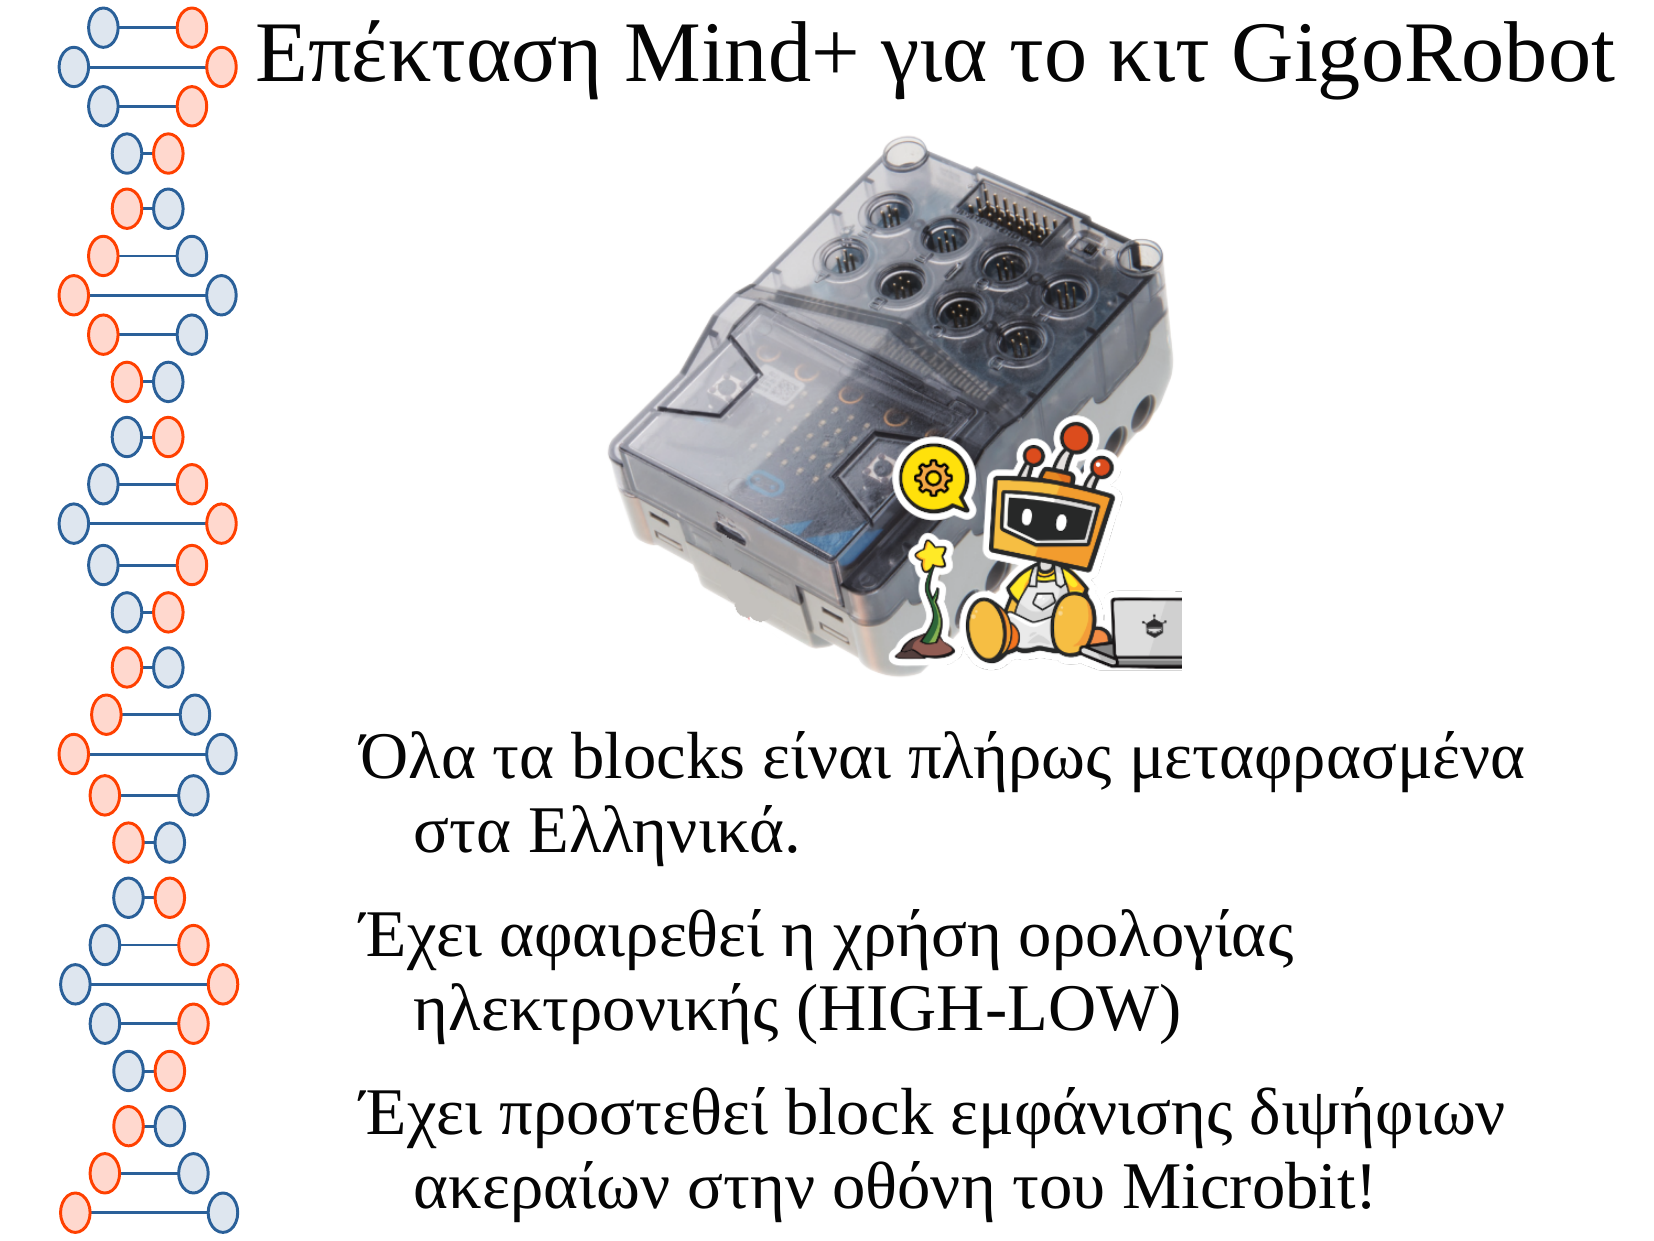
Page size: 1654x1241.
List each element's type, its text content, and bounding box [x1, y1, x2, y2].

list Όλα τα blocks είναι πλήρως μεταφρασμένα στα Ελληνικά. Έχει αφαιρεθεί η χρήση ορολογίας ηλεκτρονικής (HIGH-LOW) Έχει προστεθεί block εμφάνισης διψήφιων ακεραίων στην οθόνη του Microbit! [272, 719, 1626, 1230]
picture [599, 130, 1182, 683]
title Επέκταση Mind+ για το κιτ GigoRobot [192, 4, 1654, 101]
